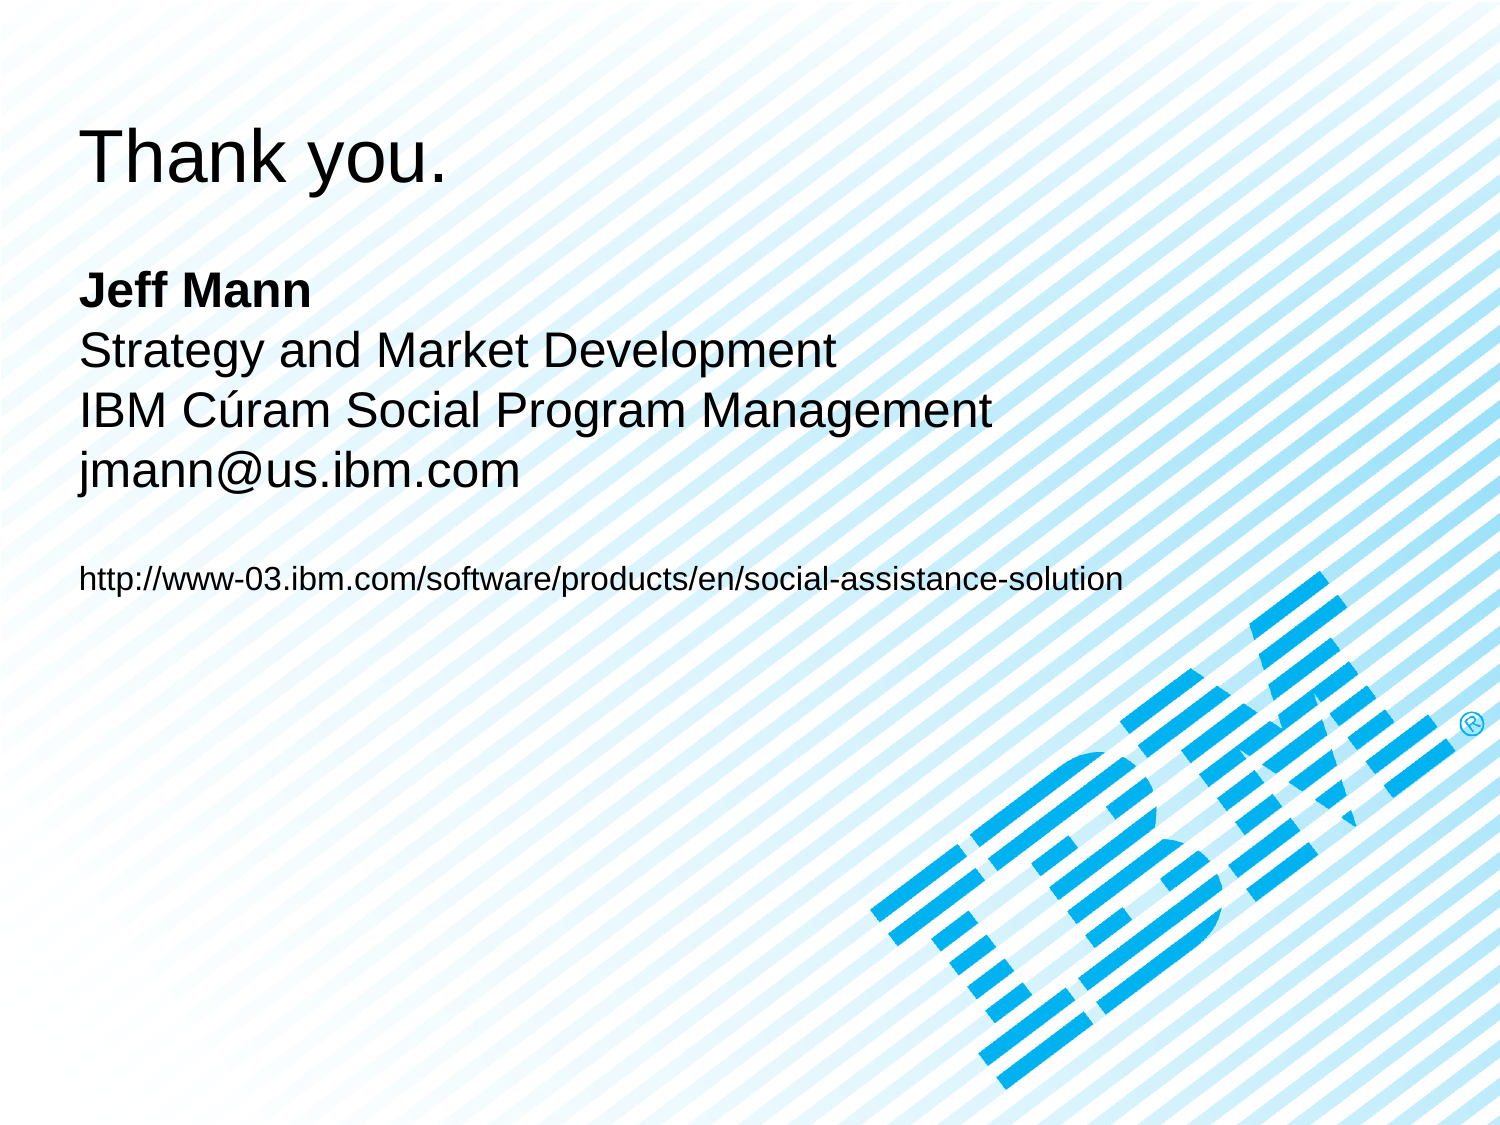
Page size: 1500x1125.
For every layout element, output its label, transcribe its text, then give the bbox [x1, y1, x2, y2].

text_box Thank you. Jeff Mann Strategy and Market Development IBM Cúram Social Program Management jmann@us.ibm.com http://www-03.ibm.com/software/products/en/social-assistance-solution [64, 99, 1184, 645]
picture [0, 2, 1500, 1125]
